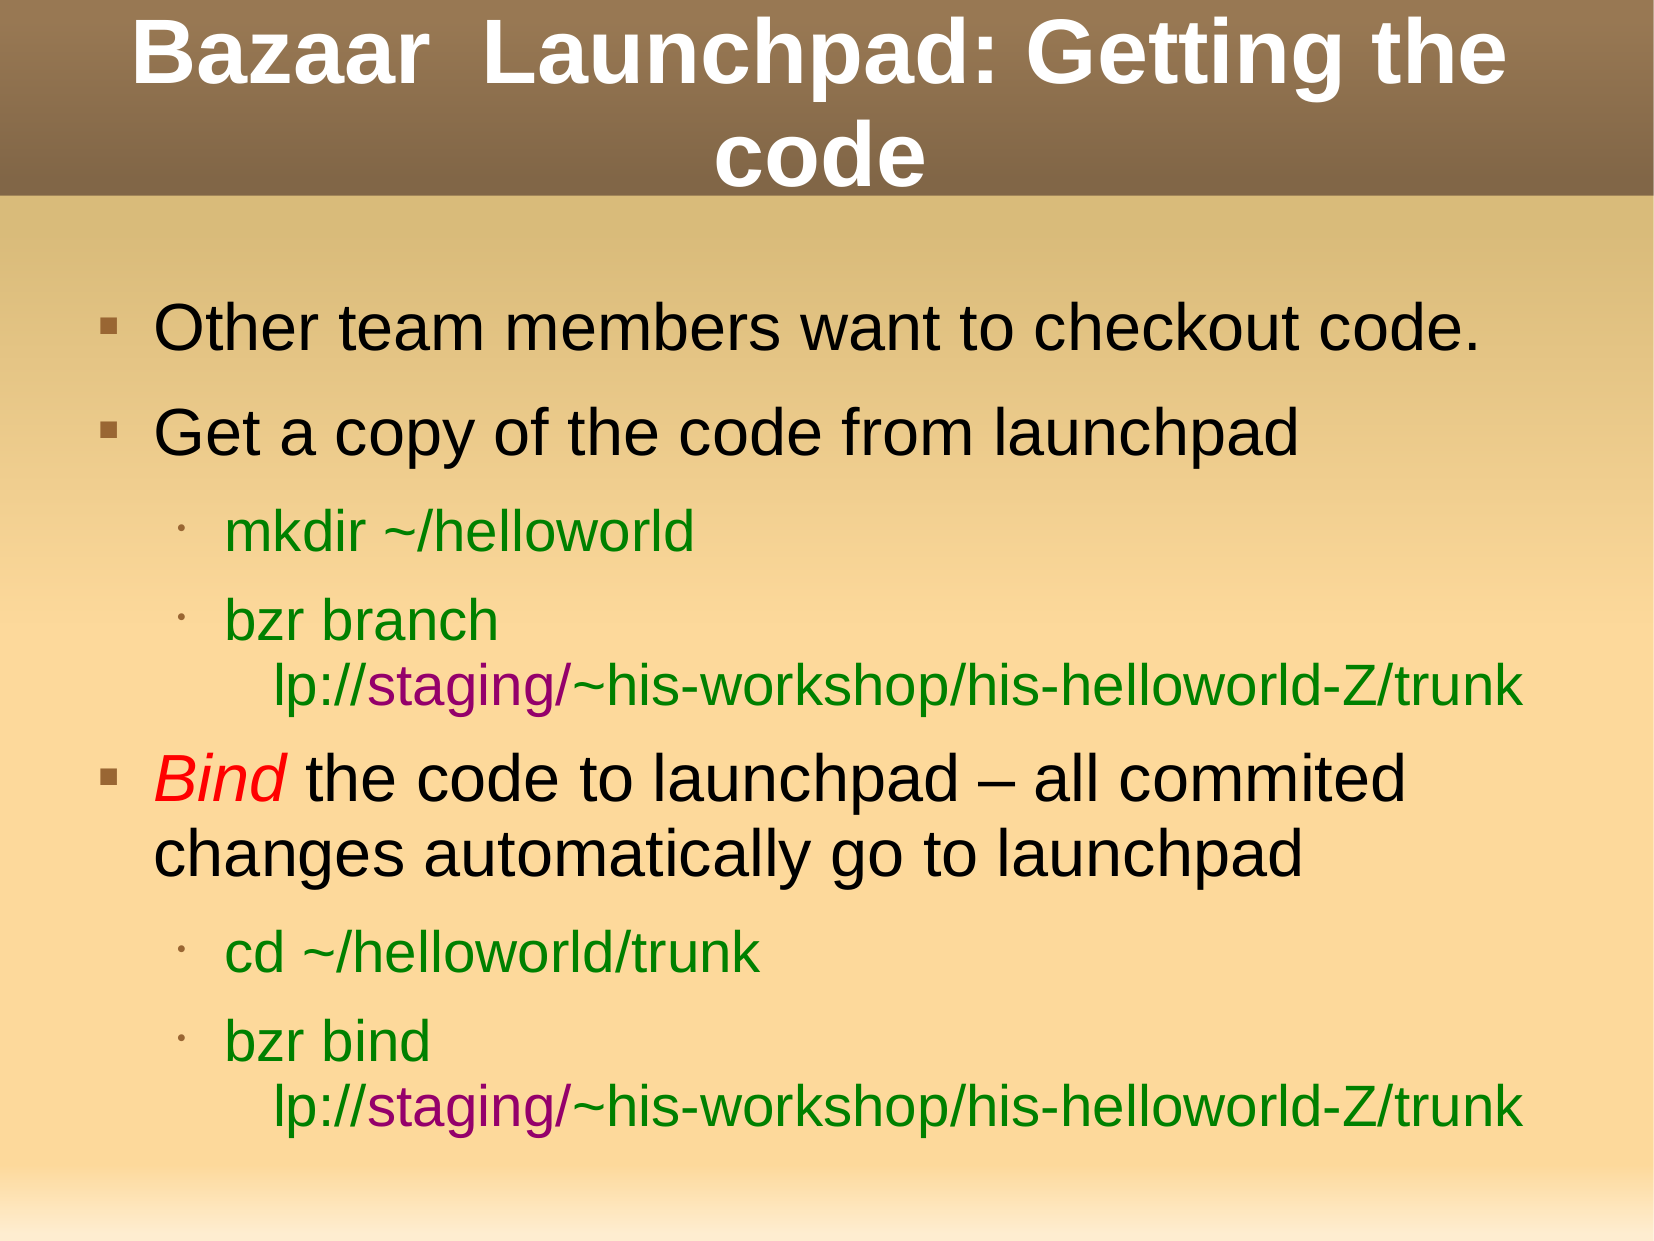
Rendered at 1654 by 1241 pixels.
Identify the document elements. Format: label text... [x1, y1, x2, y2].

picture [0, 0, 1654, 1241]
list Other team members want to checkout code. Get a copy of the code from launchpad mkdir ~/helloworld bzr branch lp://staging/~his-workshop/his-helloworld-Z/trunk Bind the code to launchpad – all commited changes automatically go to launchpad cd ~/helloworld/trunk bzr bind lp://staging/~his-workshop/his-helloworld-Z/trunk [82, 290, 1571, 1241]
title Bazaar Launchpad: Getting the code [76, 1, 1565, 207]
